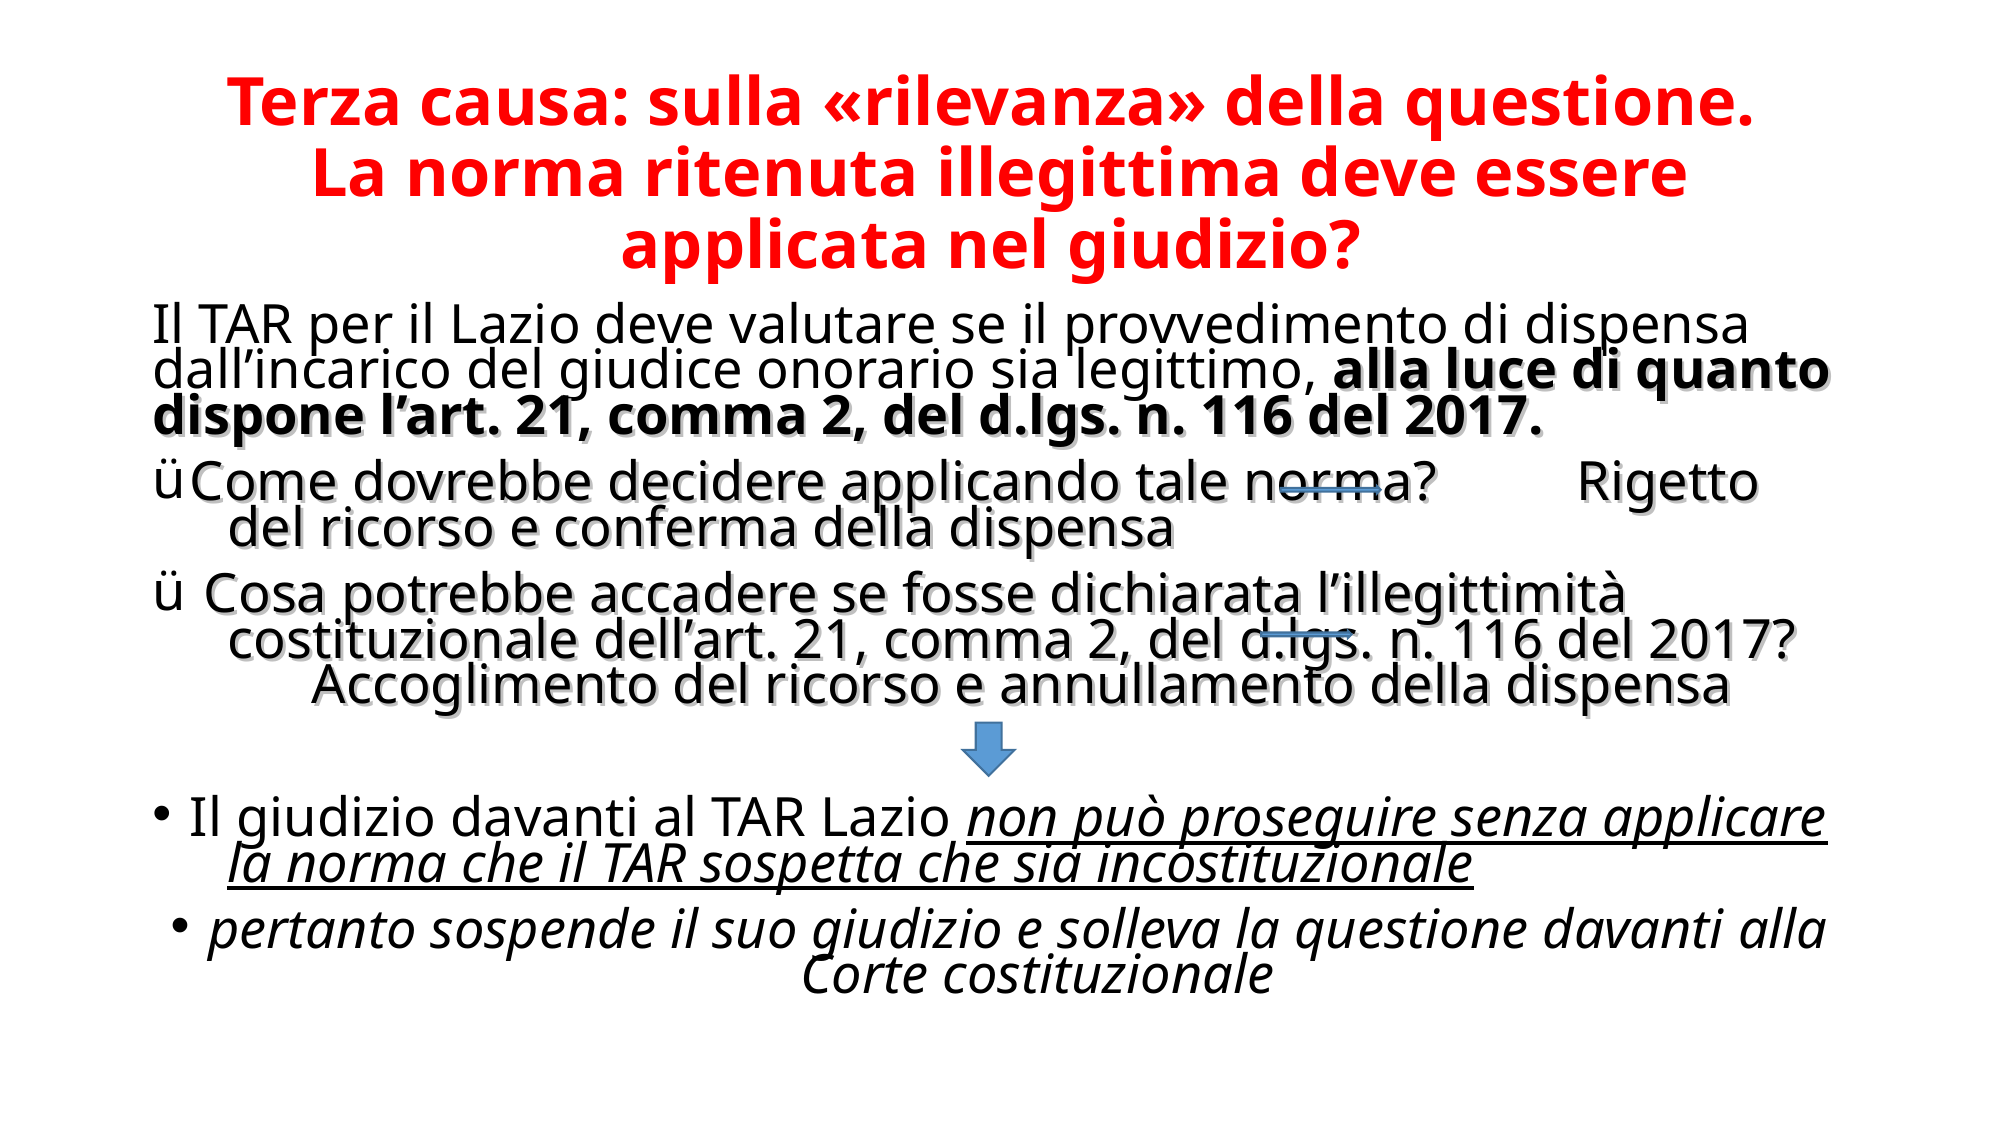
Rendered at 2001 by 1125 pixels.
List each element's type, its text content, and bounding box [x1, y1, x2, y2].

text_box [962, 722, 1015, 776]
text_box [1280, 485, 1381, 494]
text_box [1261, 630, 1352, 639]
list Il TAR per il Lazio deve valutare se il provvedimento di dispensa dall’incarico del giudice onorario sia legittimo, alla luce di quanto dispone l’art. 21, comma 2, del d.lgs. n. 116 del 2017. Come dovrebbe decidere applicando tale norma? Rigetto del ricorso e conferma della dispensa Cosa potrebbe accadere se fosse dichiarata l’illegittimità costituzionale dell’art. 21, comma 2, del d.lgs. n. 116 del 2017? Accoglimento del ricorso e annullamento della dispensa Il giudizio davanti al TAR Lazio non può proseguire senza applicare la norma che il TAR sospetta che sia incostituzionale pertanto sospende il suo giudizio e solleva la questione davanti alla Corte costituzionale [137, 299, 1863, 1014]
title Terza causa: sulla «rilevanza» della questione. La norma ritenuta illegittima deve essere applicata nel giudizio? [137, 59, 1863, 278]
